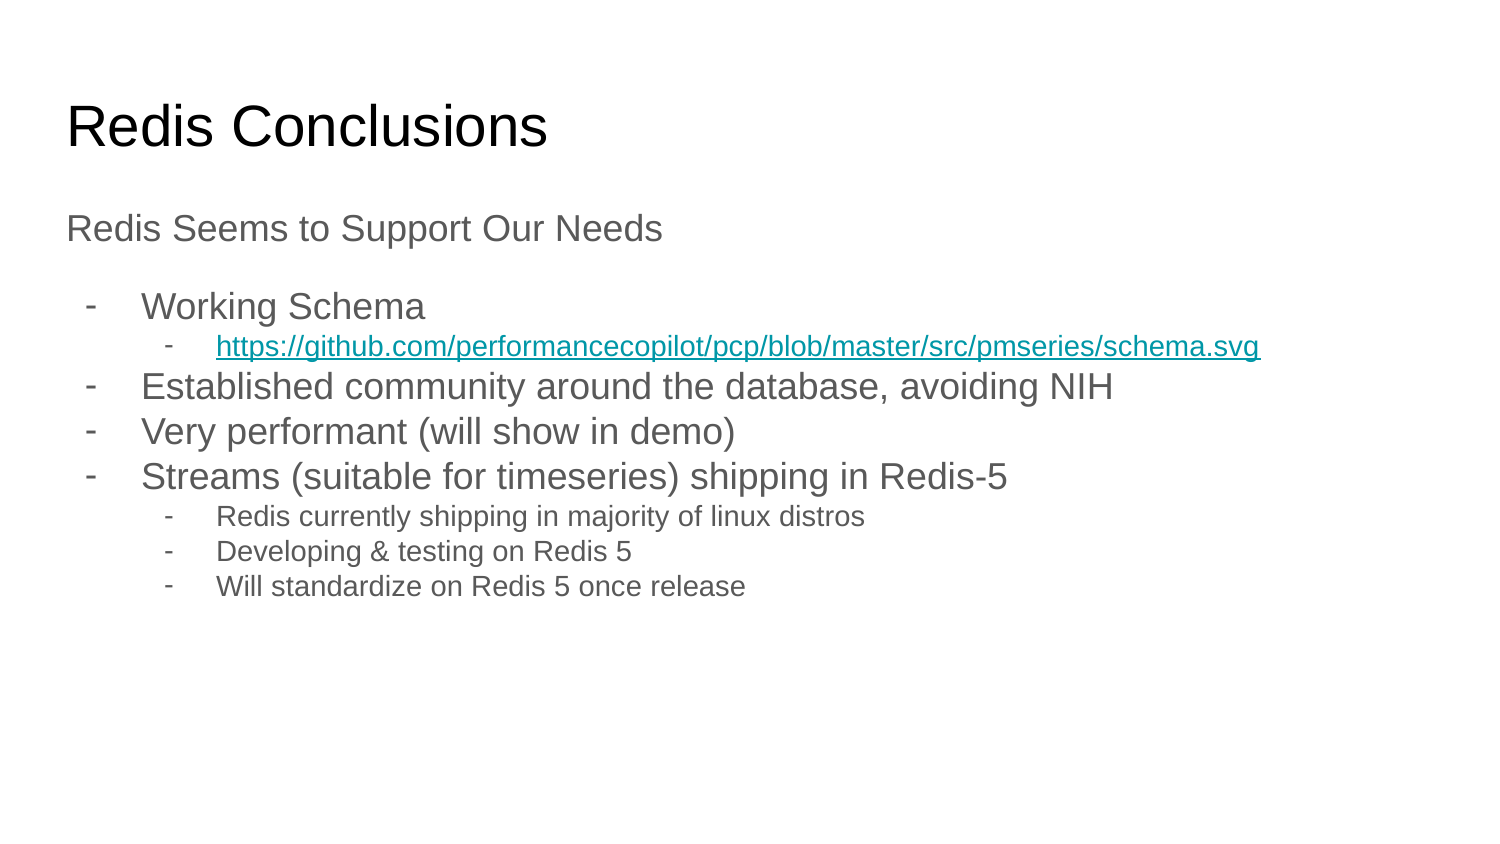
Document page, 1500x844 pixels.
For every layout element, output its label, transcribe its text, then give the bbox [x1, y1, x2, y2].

title Redis Conclusions [51, 72, 1449, 167]
list Redis Seems to Support Our Needs Working Schema https://github.com/performancecopilot/pcp/blob/master/src/pmseries/schema.svg Established community around the database, avoiding NIH Very performant (will show in demo) Streams (suitable for timeseries) shipping in Redis-5 Redis currently shipping in majority of linux distros Developing & testing on Redis 5 Will standardize on Redis 5 once release [51, 189, 1449, 750]
